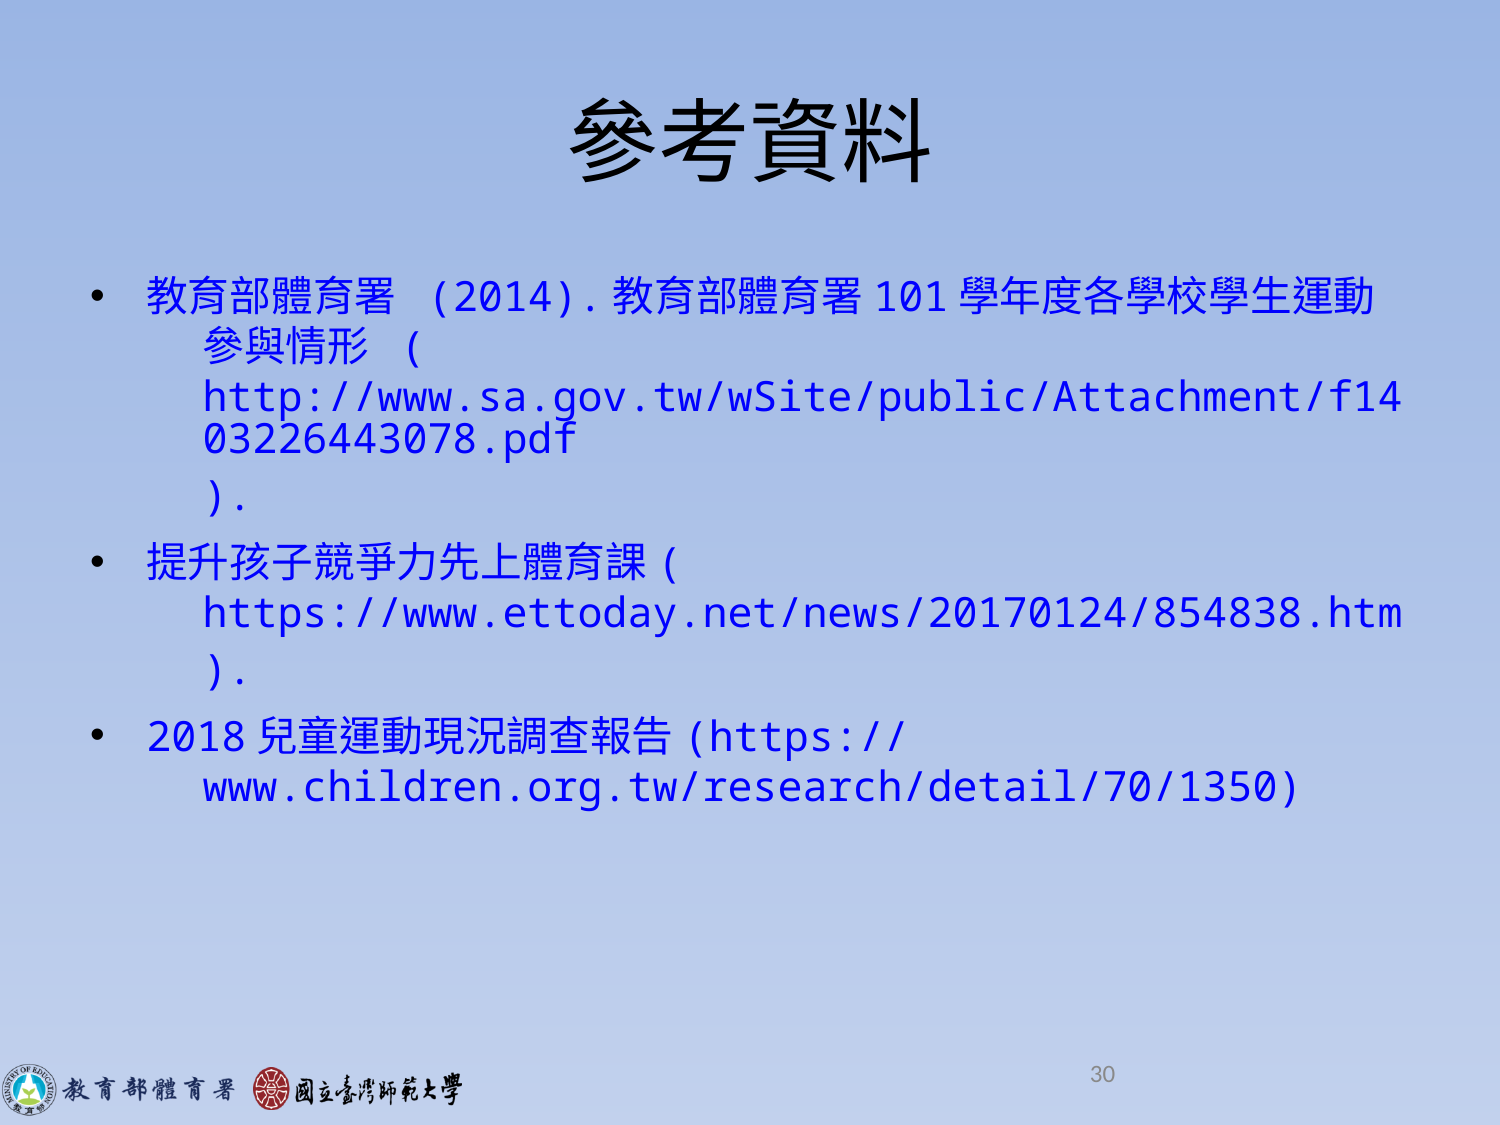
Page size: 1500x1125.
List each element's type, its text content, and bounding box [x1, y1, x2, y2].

list 教育部體育署 (2014).教育部體育署101學年度各學校學生運動參與情形 (http://www.sa.gov.tw/wSite/public/Attachment/f1403226443078.pdf). 提升孩子競爭力先上體育課(https://www.ettoday.net/news/20170124/854838.htm). 2018兒童運動現況調查報告(https://www.children.org.tw/research/detail/70/1350) [75, 262, 1426, 1005]
text_box [1074, 1042, 1426, 1103]
title 參考資料 [75, 45, 1426, 233]
